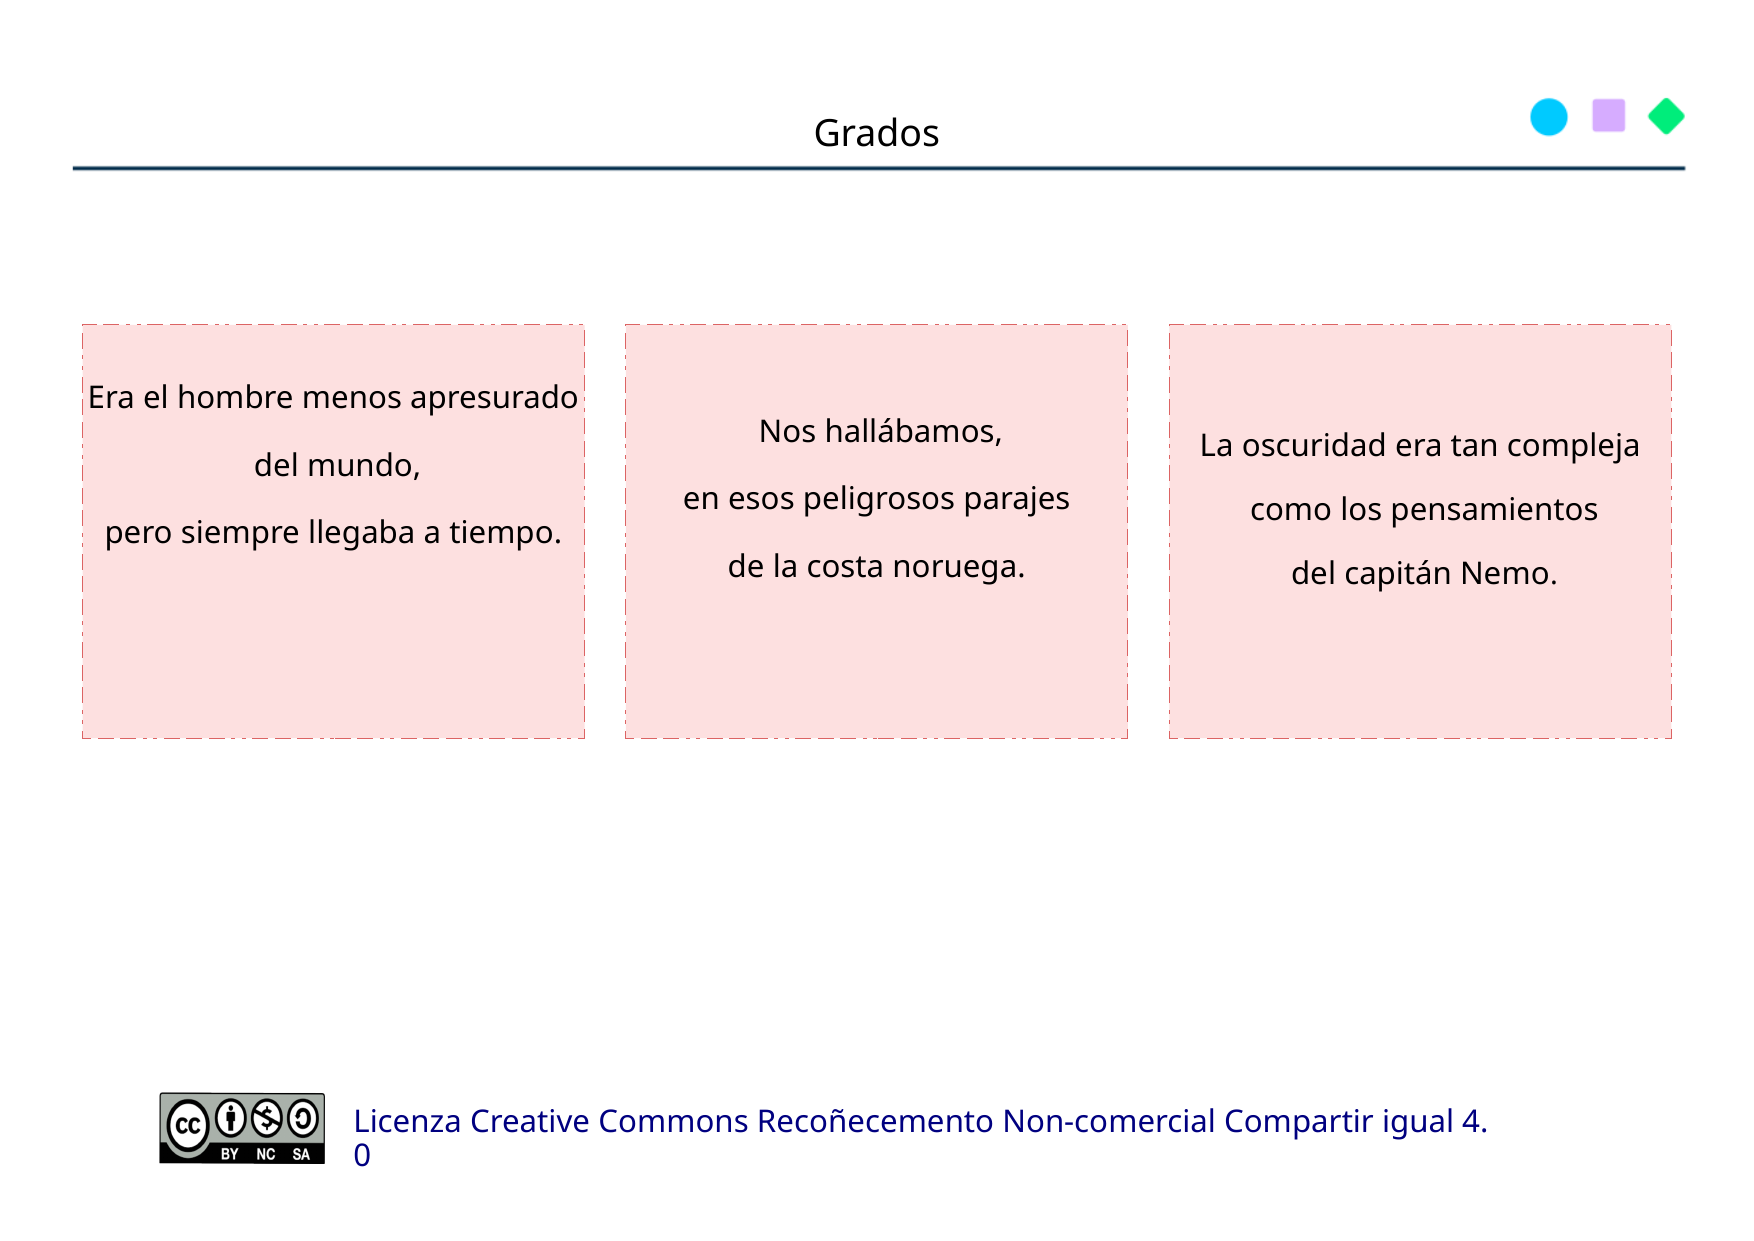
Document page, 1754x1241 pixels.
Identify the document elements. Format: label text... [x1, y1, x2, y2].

picture [159, 1092, 325, 1164]
text_box Era el hombre menos apresurado del mundo, pero siempre llegaba a tiempo. [82, 324, 585, 739]
picture [59, 70, 1695, 194]
text_box Licenza Creative Commons Recoñecemento Non-comercial Compartir igual 4.0 [338, 1072, 1506, 1170]
text_box Nos hallábamos, en esos peligrosos parajes de la costa noruega. [625, 324, 1128, 739]
text_box La oscuridad era tan compleja como los pensamientos del capitán Nemo. [1169, 324, 1672, 739]
